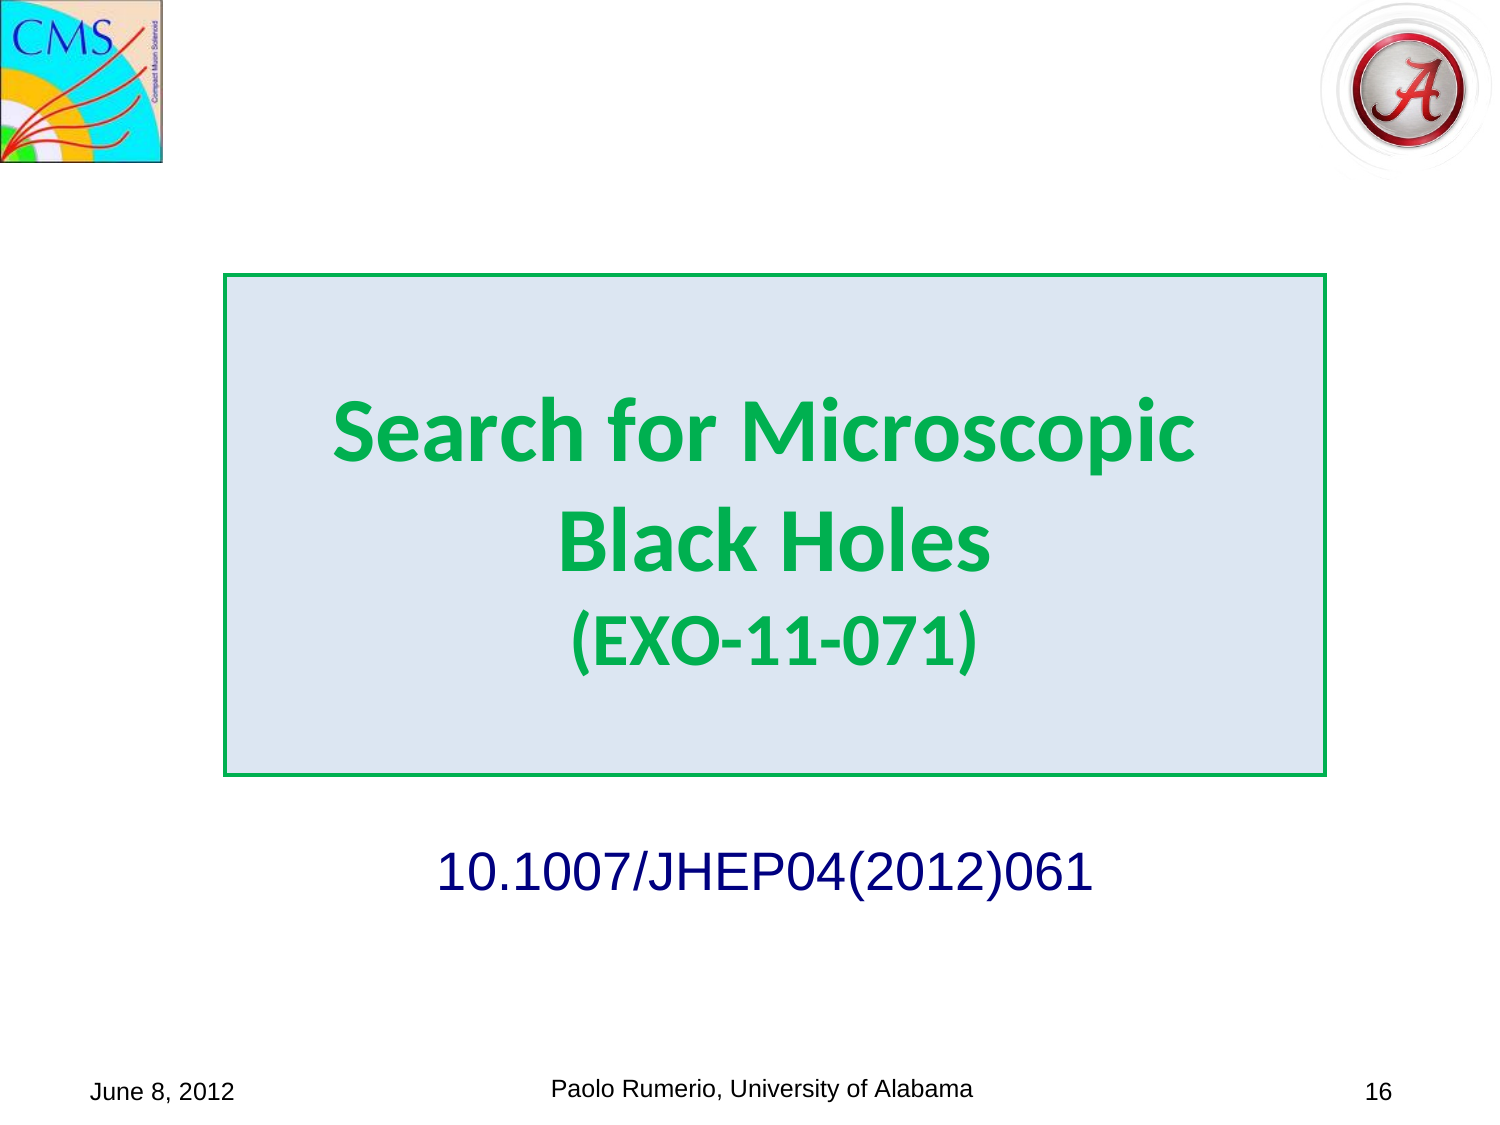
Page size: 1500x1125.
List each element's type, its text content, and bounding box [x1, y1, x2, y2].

text_box Search for Microscopic Black Holes (EXO-11-071) [224, 275, 1326, 776]
text_box 10.1007/JHEP04(2012)061 [422, 829, 1128, 909]
picture [0, 0, 163, 163]
picture [1319, 0, 1500, 180]
